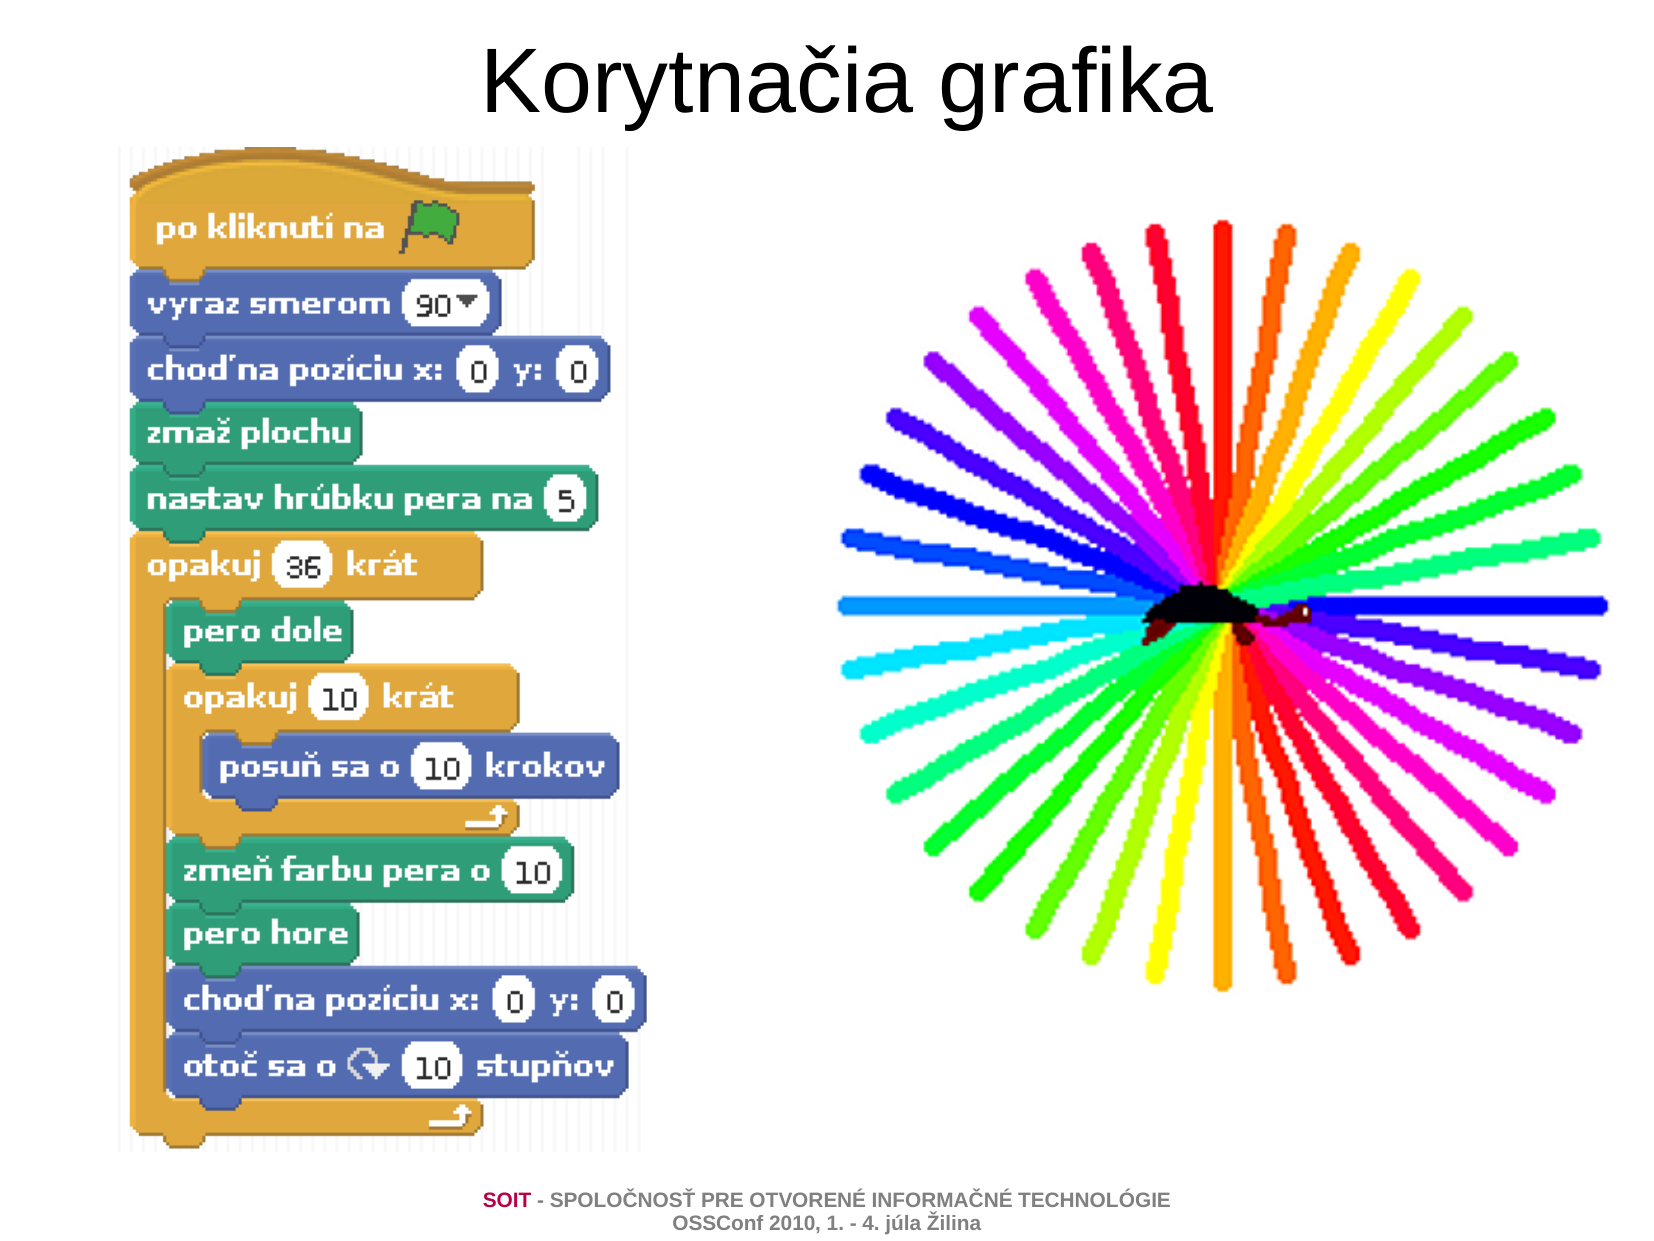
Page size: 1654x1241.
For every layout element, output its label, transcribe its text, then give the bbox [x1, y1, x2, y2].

picture [797, 206, 1631, 1007]
title Korytnačia grafika [103, 29, 1592, 133]
picture [118, 147, 650, 1152]
text_box SOIT - SPOLOČNOSŤ PRE OTVORENÉ INFORMAČNÉ TECHNOLÓGIE OSSConf 2010, 1. - 4. júla Žilina [59, 1181, 1595, 1241]
